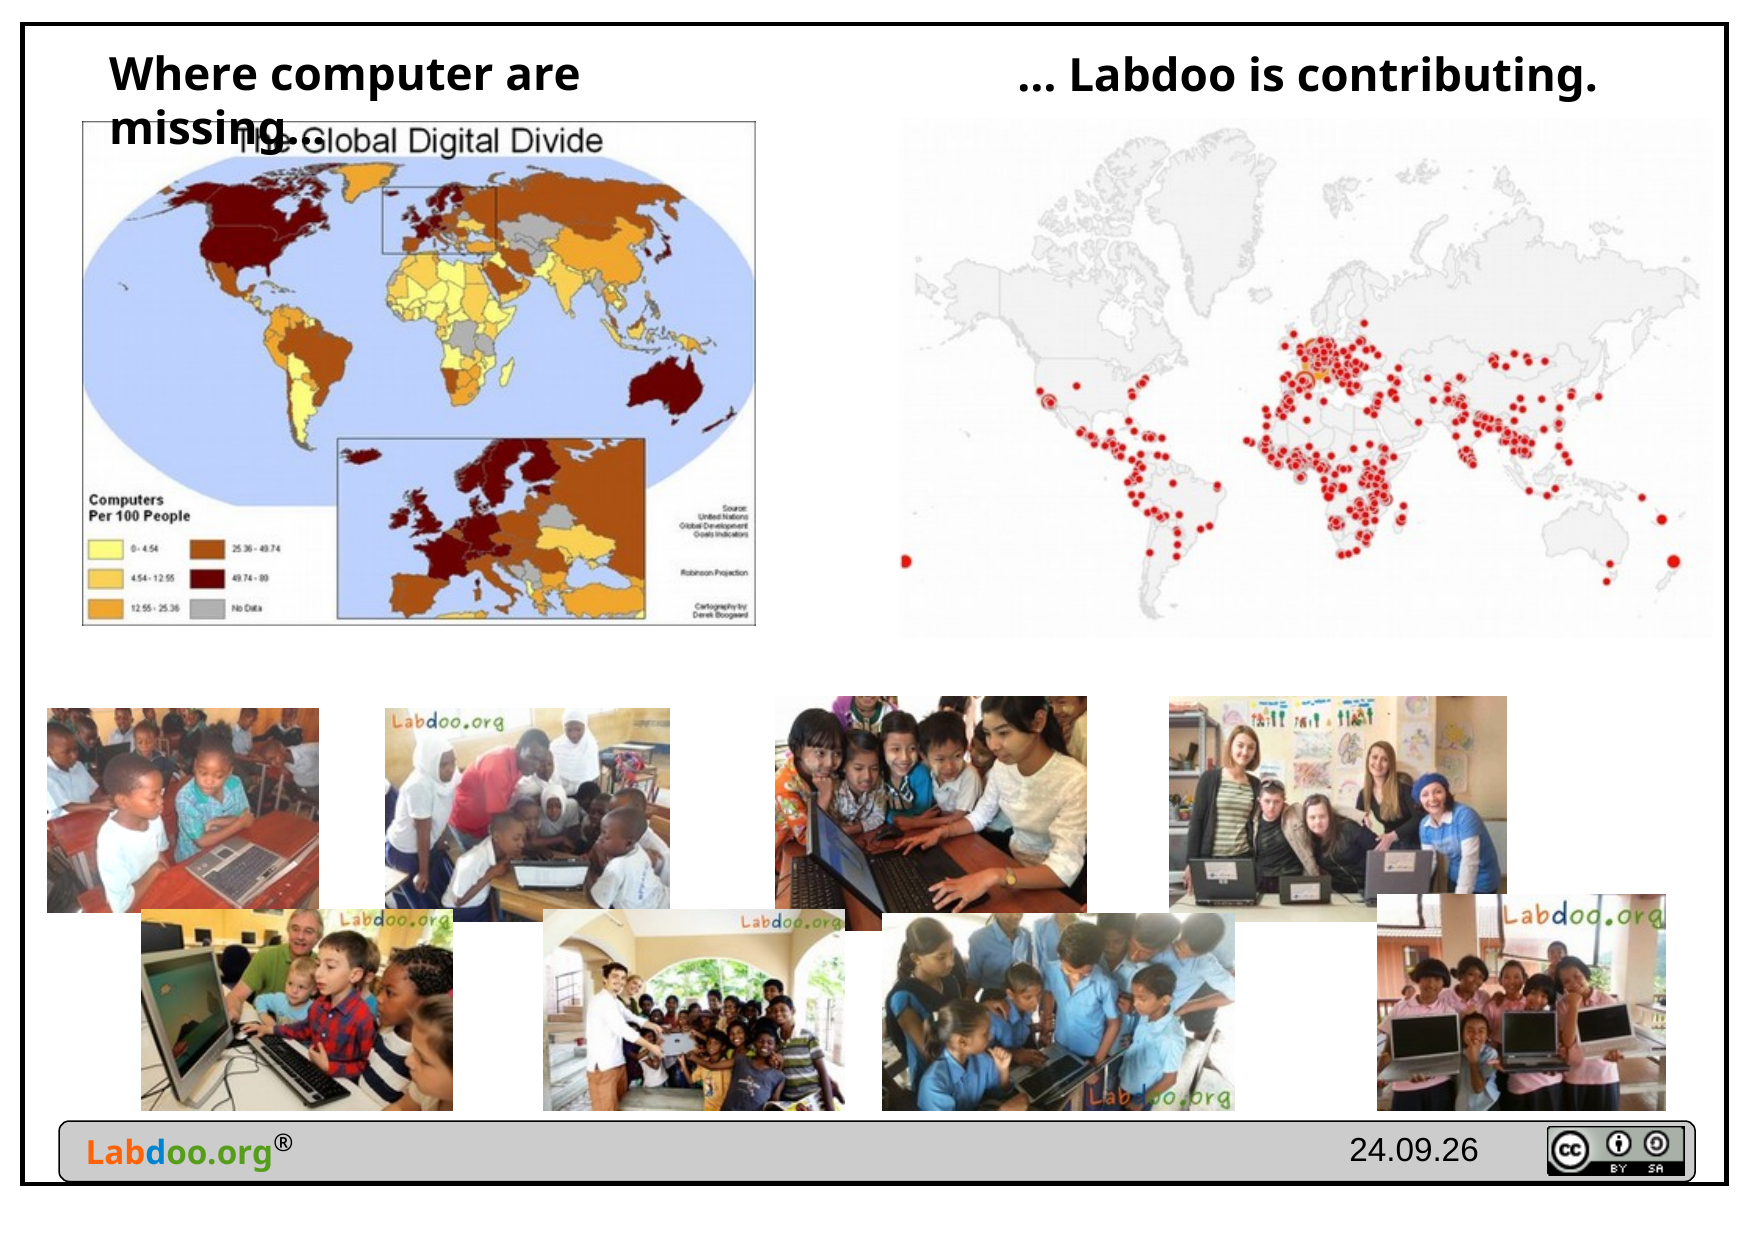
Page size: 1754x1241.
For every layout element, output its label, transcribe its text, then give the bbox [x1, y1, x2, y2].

text_box … Labdoo is contributing. [1002, 38, 1664, 118]
picture [1547, 1126, 1685, 1176]
text_box Where computer are missing... [94, 36, 815, 207]
text_box Labdoo.org® [70, 1098, 419, 1177]
picture [82, 121, 756, 626]
picture [47, 696, 1666, 1111]
picture [899, 118, 1713, 638]
